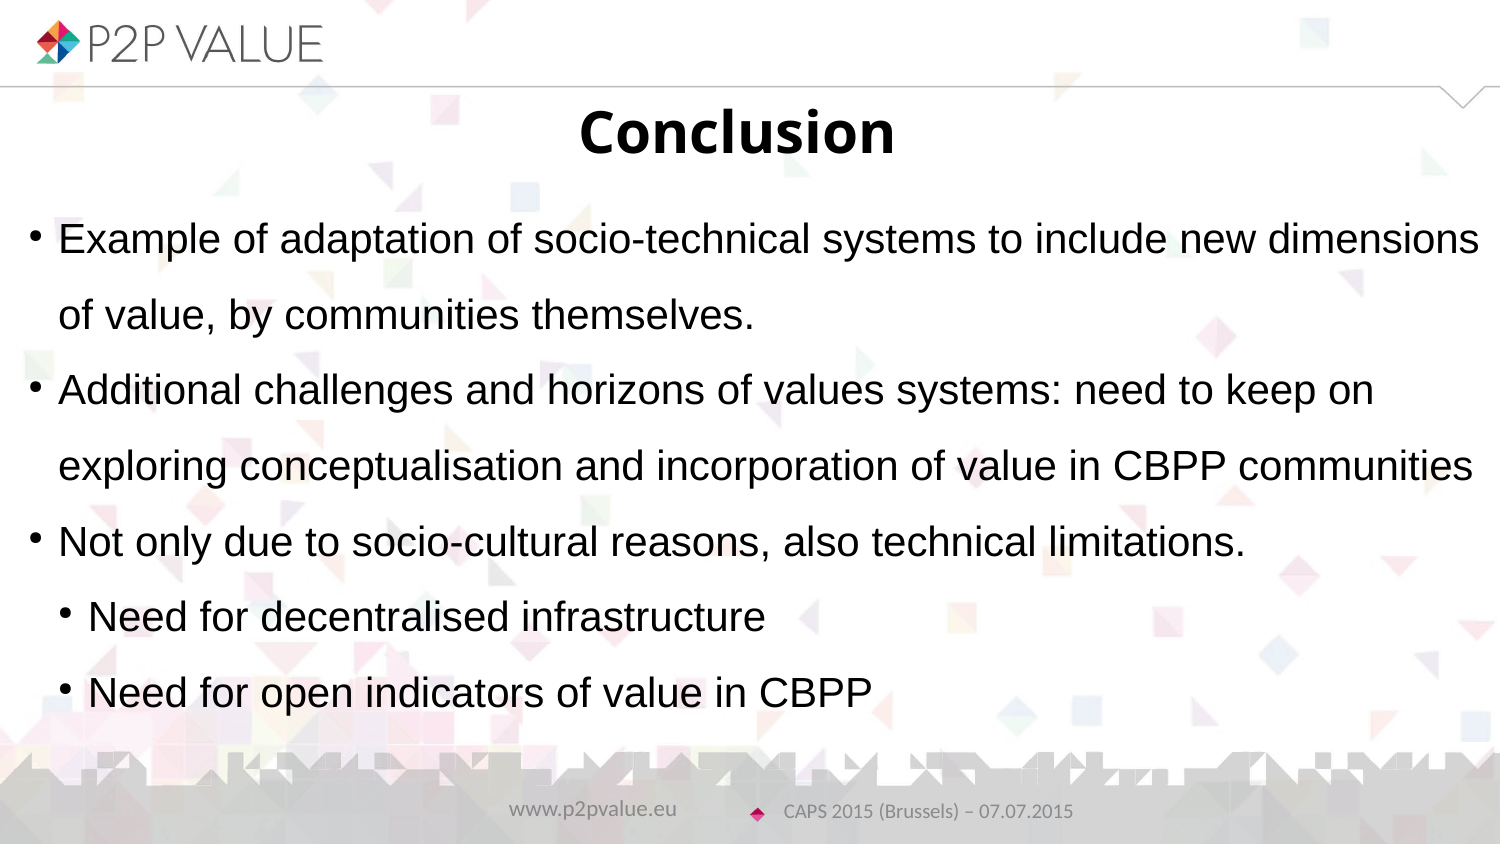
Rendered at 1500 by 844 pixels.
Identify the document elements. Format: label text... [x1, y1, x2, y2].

text_box www.p2pvalue.eu [502, 786, 721, 827]
title Conclusion [276, 86, 1198, 175]
picture [0, 0, 1500, 844]
subtitle Example of adaptation of socio-technical systems to include new dimensions of value, by communities themselves. Additional challenges and horizons of values systems: need to keep on exploring conceptualisation and incorporation of value in CBPP communities Not only due to socio-cultural reasons, also technical limitations. Need for decentralised infrastructure Need for open indicators of value in CBPP [15, 180, 1496, 736]
text_box CAPS 2015 (Brussels) – 07.07.2015 [770, 787, 1463, 833]
